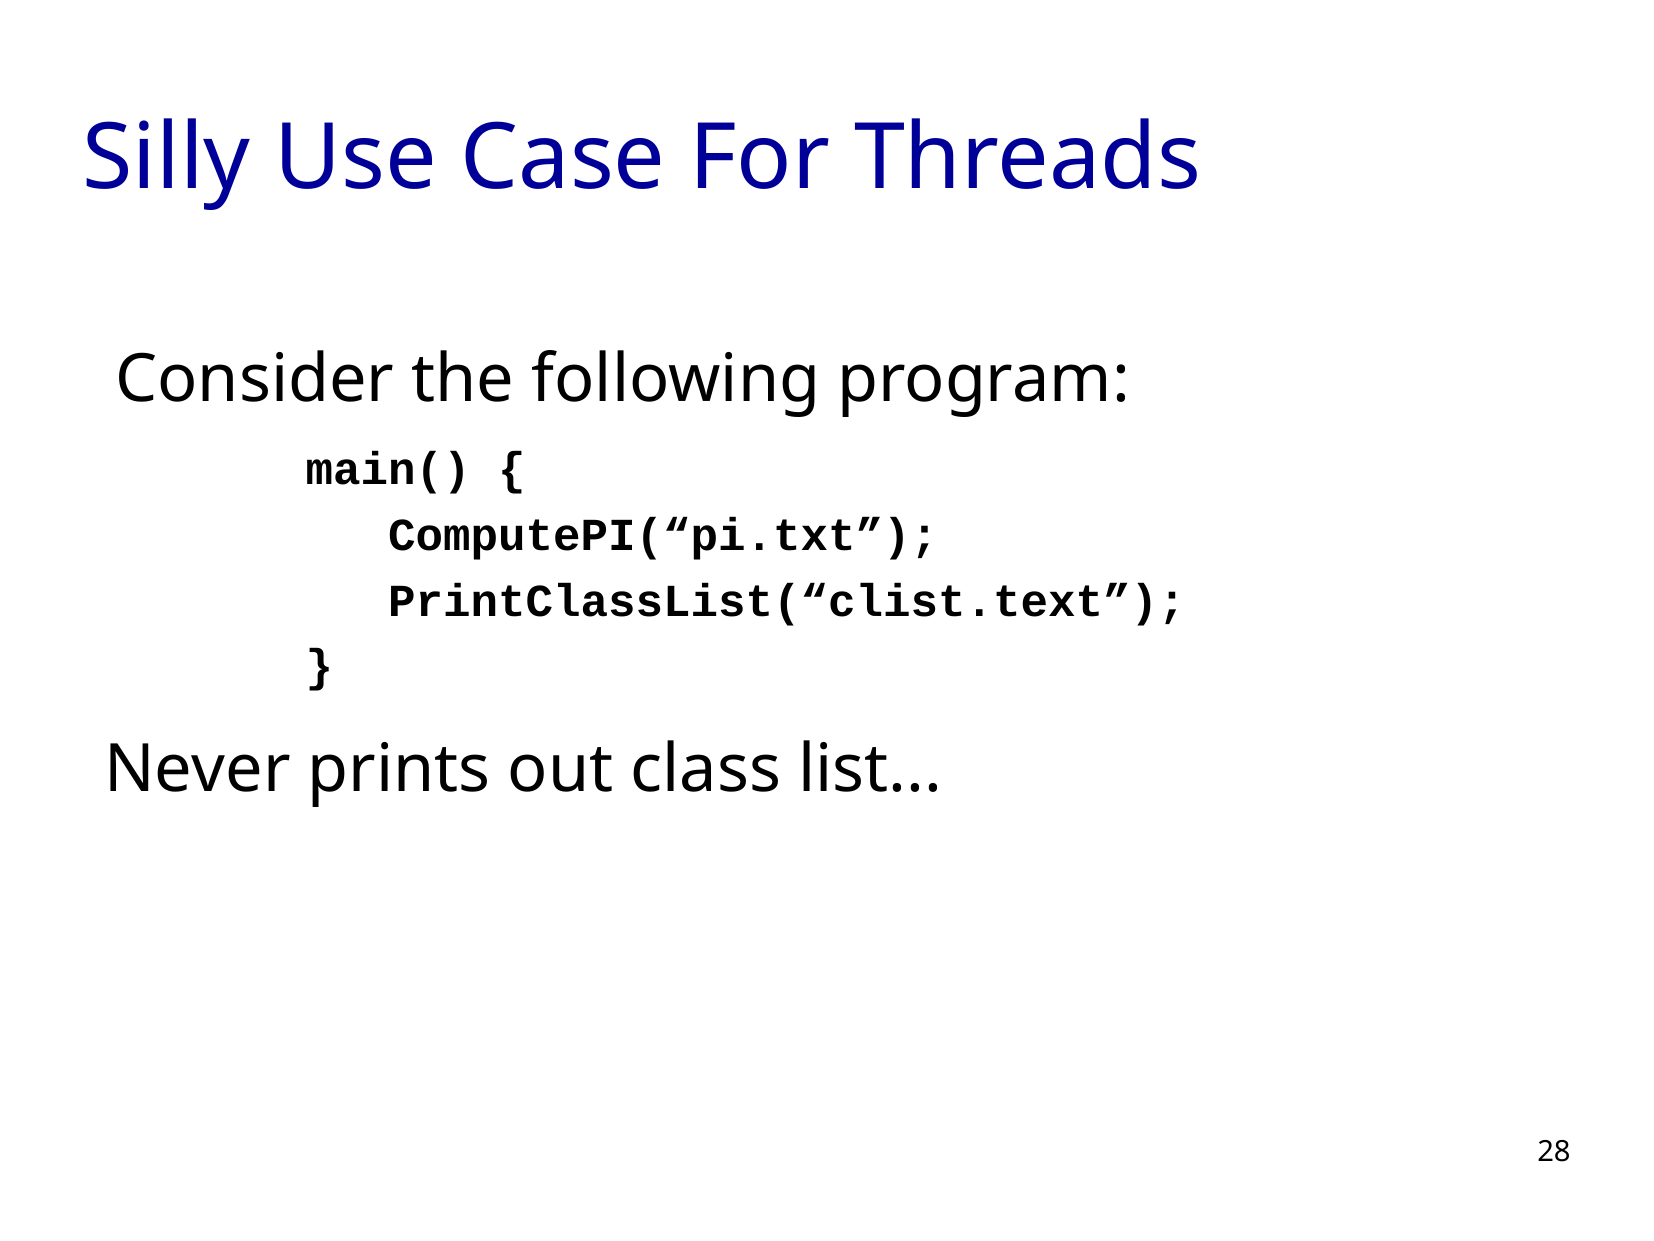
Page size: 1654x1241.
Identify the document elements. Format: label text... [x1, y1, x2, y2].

text_box main() { ComputePI(“pi.txt”); PrintClassList(“clist.text”); } [244, 435, 1295, 705]
list Consider the following program: [79, 330, 1591, 451]
list Never prints out class list... [68, 720, 1580, 841]
title Silly Use Case For Threads [82, 49, 1571, 257]
